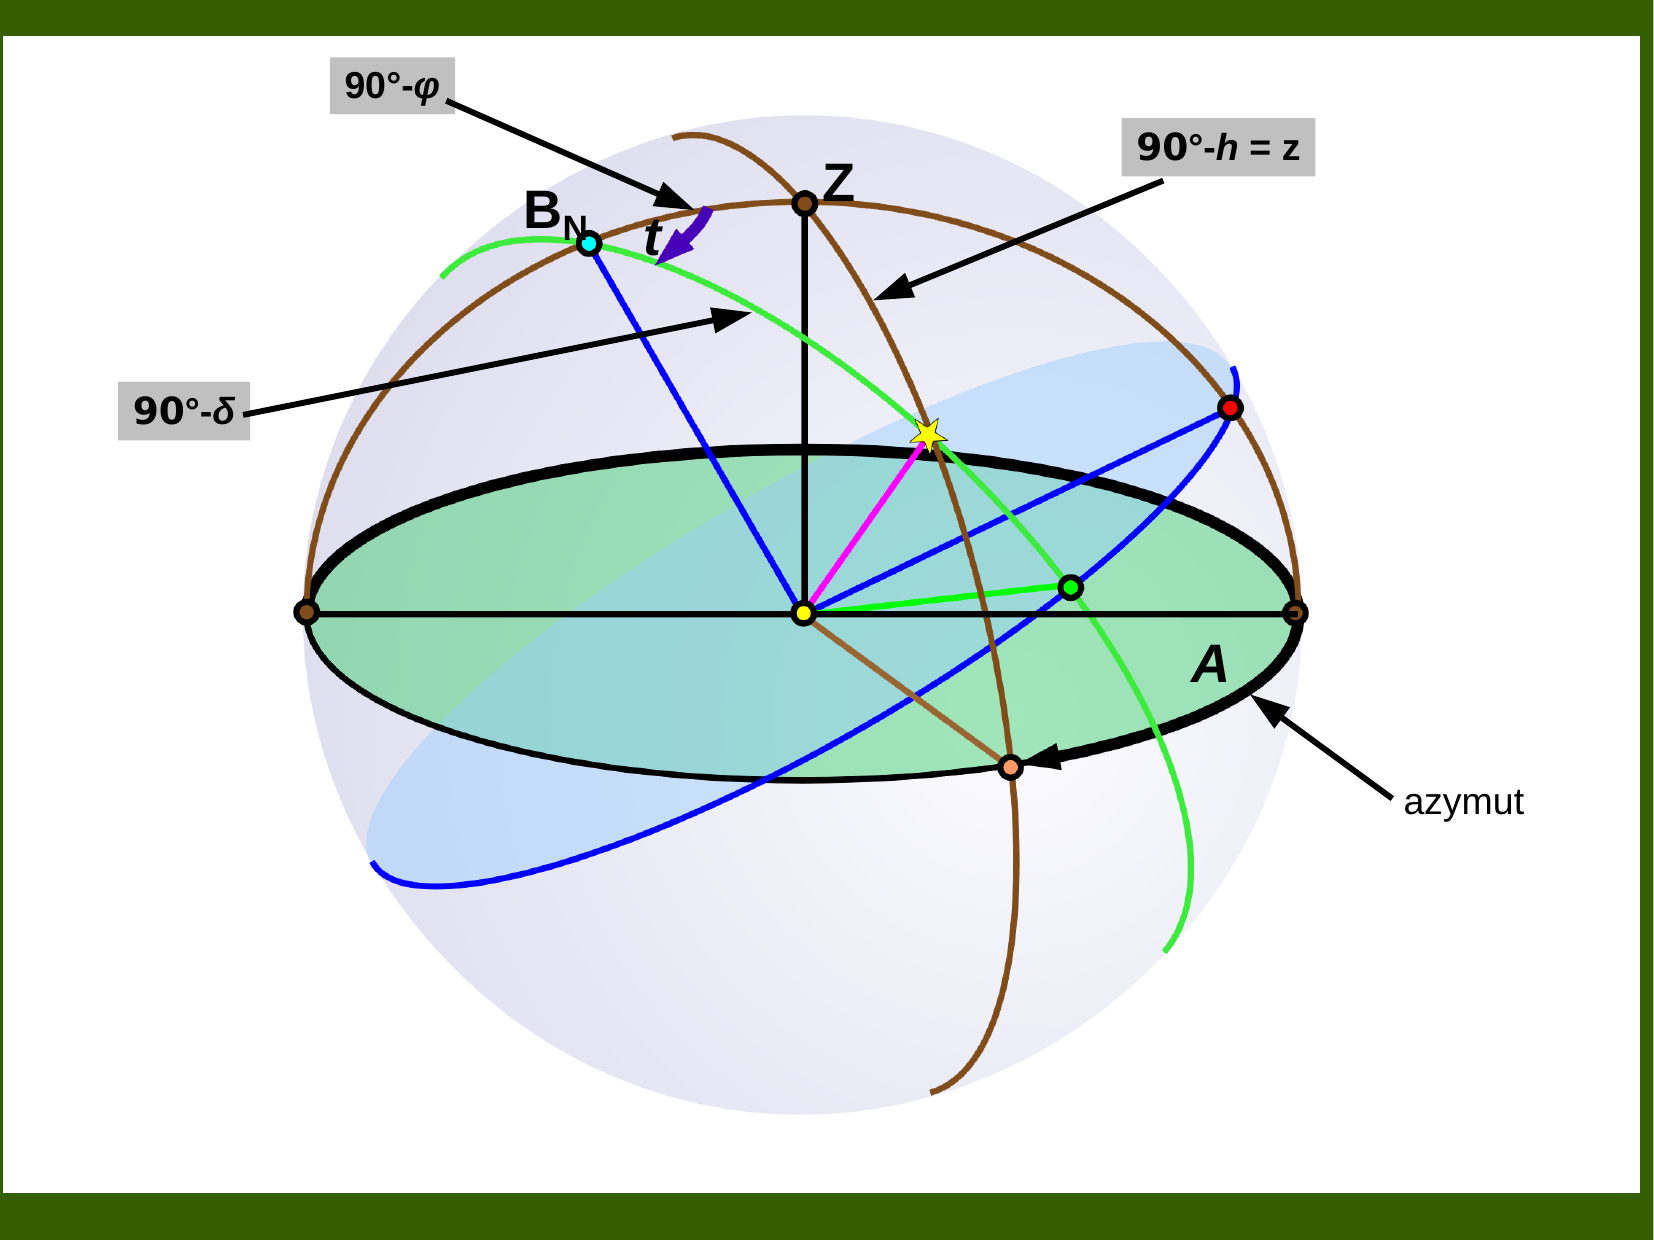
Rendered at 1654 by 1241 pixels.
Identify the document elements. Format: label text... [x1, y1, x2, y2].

text_box 90°-δ [118, 381, 251, 441]
text_box BN [508, 172, 604, 255]
picture [3, 36, 1640, 1193]
text_box t [628, 199, 677, 275]
text_box 90°-h = z [1121, 118, 1316, 177]
text_box azymut [1388, 773, 1540, 830]
text_box A [1177, 626, 1247, 702]
text_box 90°-φ [329, 57, 456, 115]
text_box Z [807, 145, 871, 221]
